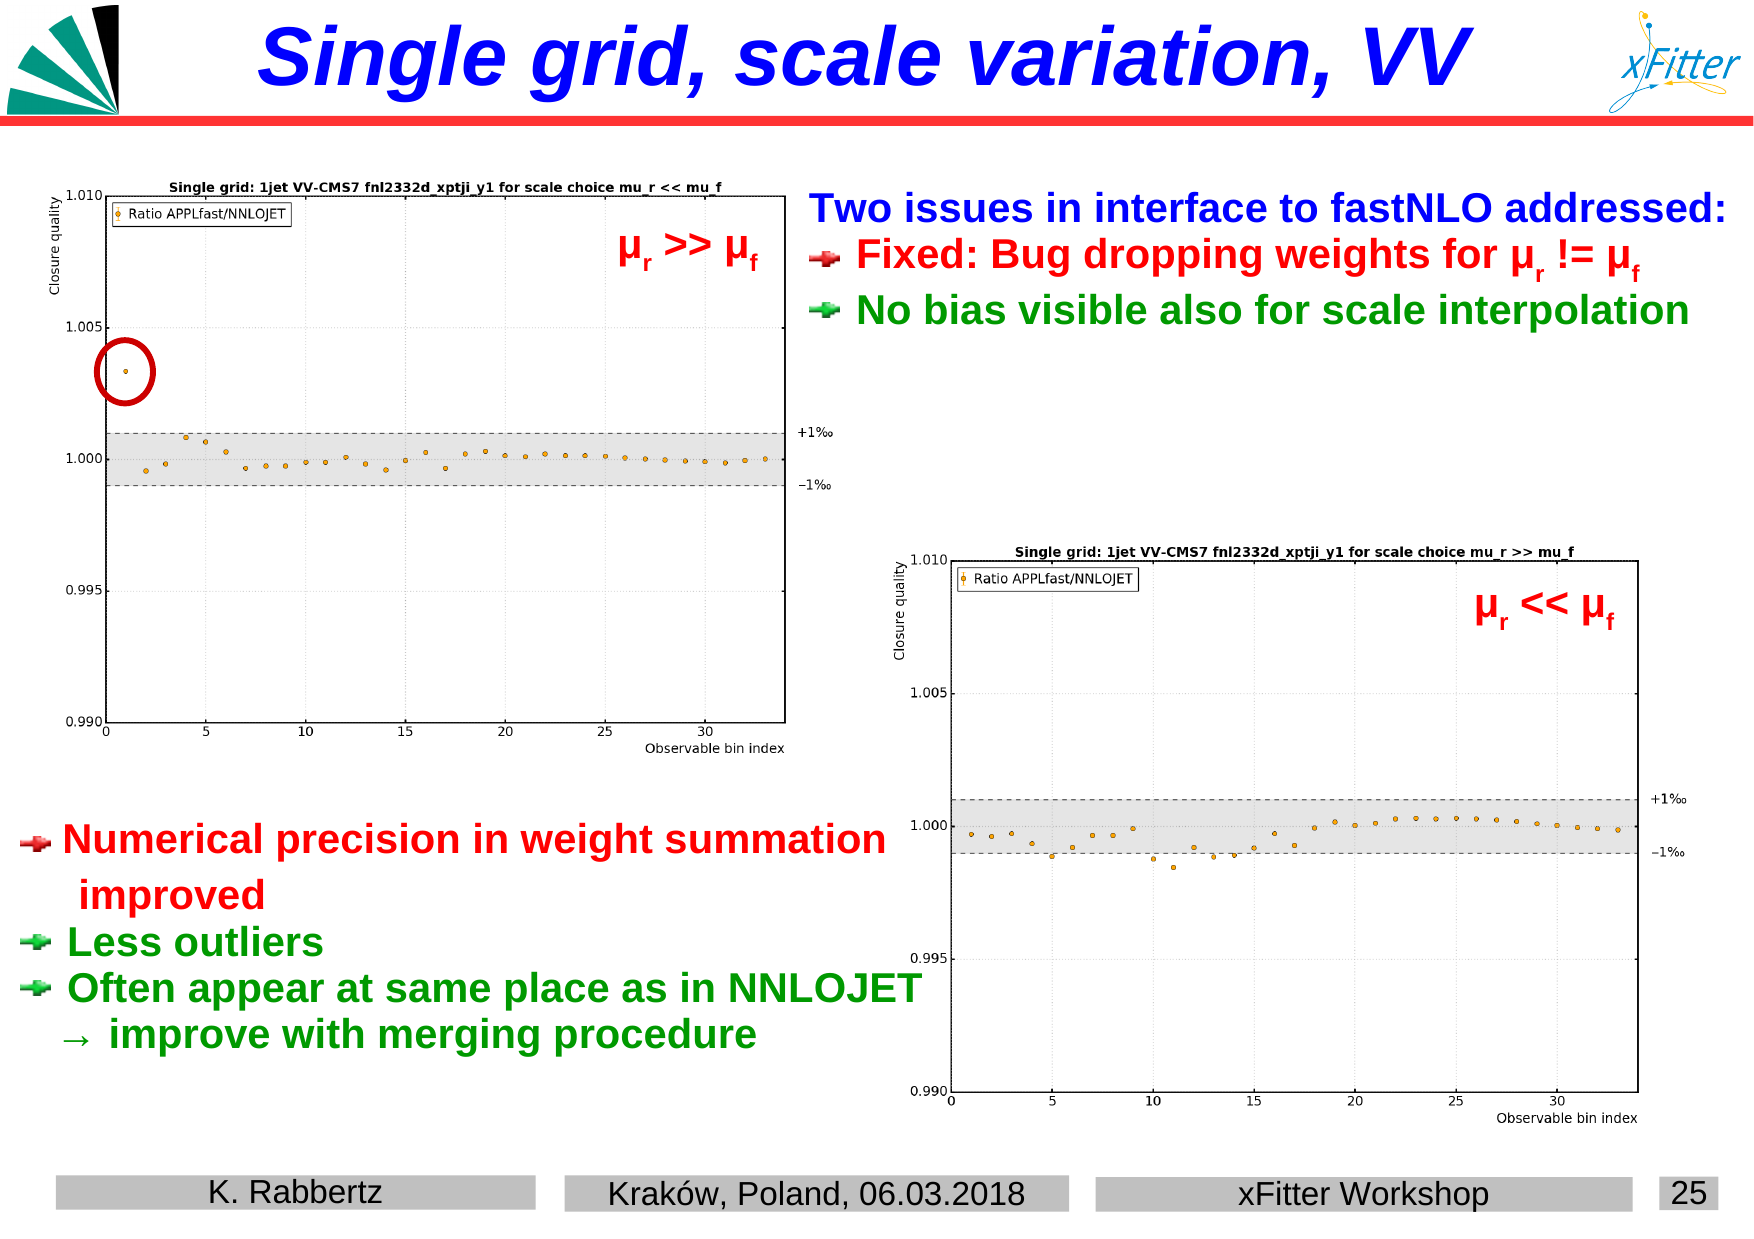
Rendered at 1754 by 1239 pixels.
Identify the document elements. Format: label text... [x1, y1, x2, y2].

text_box μr << μf [1461, 573, 1627, 642]
text_box μr >> μf [605, 214, 770, 283]
picture [1609, 11, 1741, 113]
text_box Two issues in interface to fastNLO addressed: Fixed: Bug dropping weights for μr != μf No bias visible also for scale interpolation [797, 178, 1754, 345]
picture [0, 130, 1726, 1158]
picture [7, 5, 119, 116]
title Single grid, scale variation, VV [123, 0, 1606, 114]
text_box Numerical precision in weight summation improved Less outliers Often appear at same place as in NNLOJET → improve with merging procedure [8, 763, 962, 1111]
